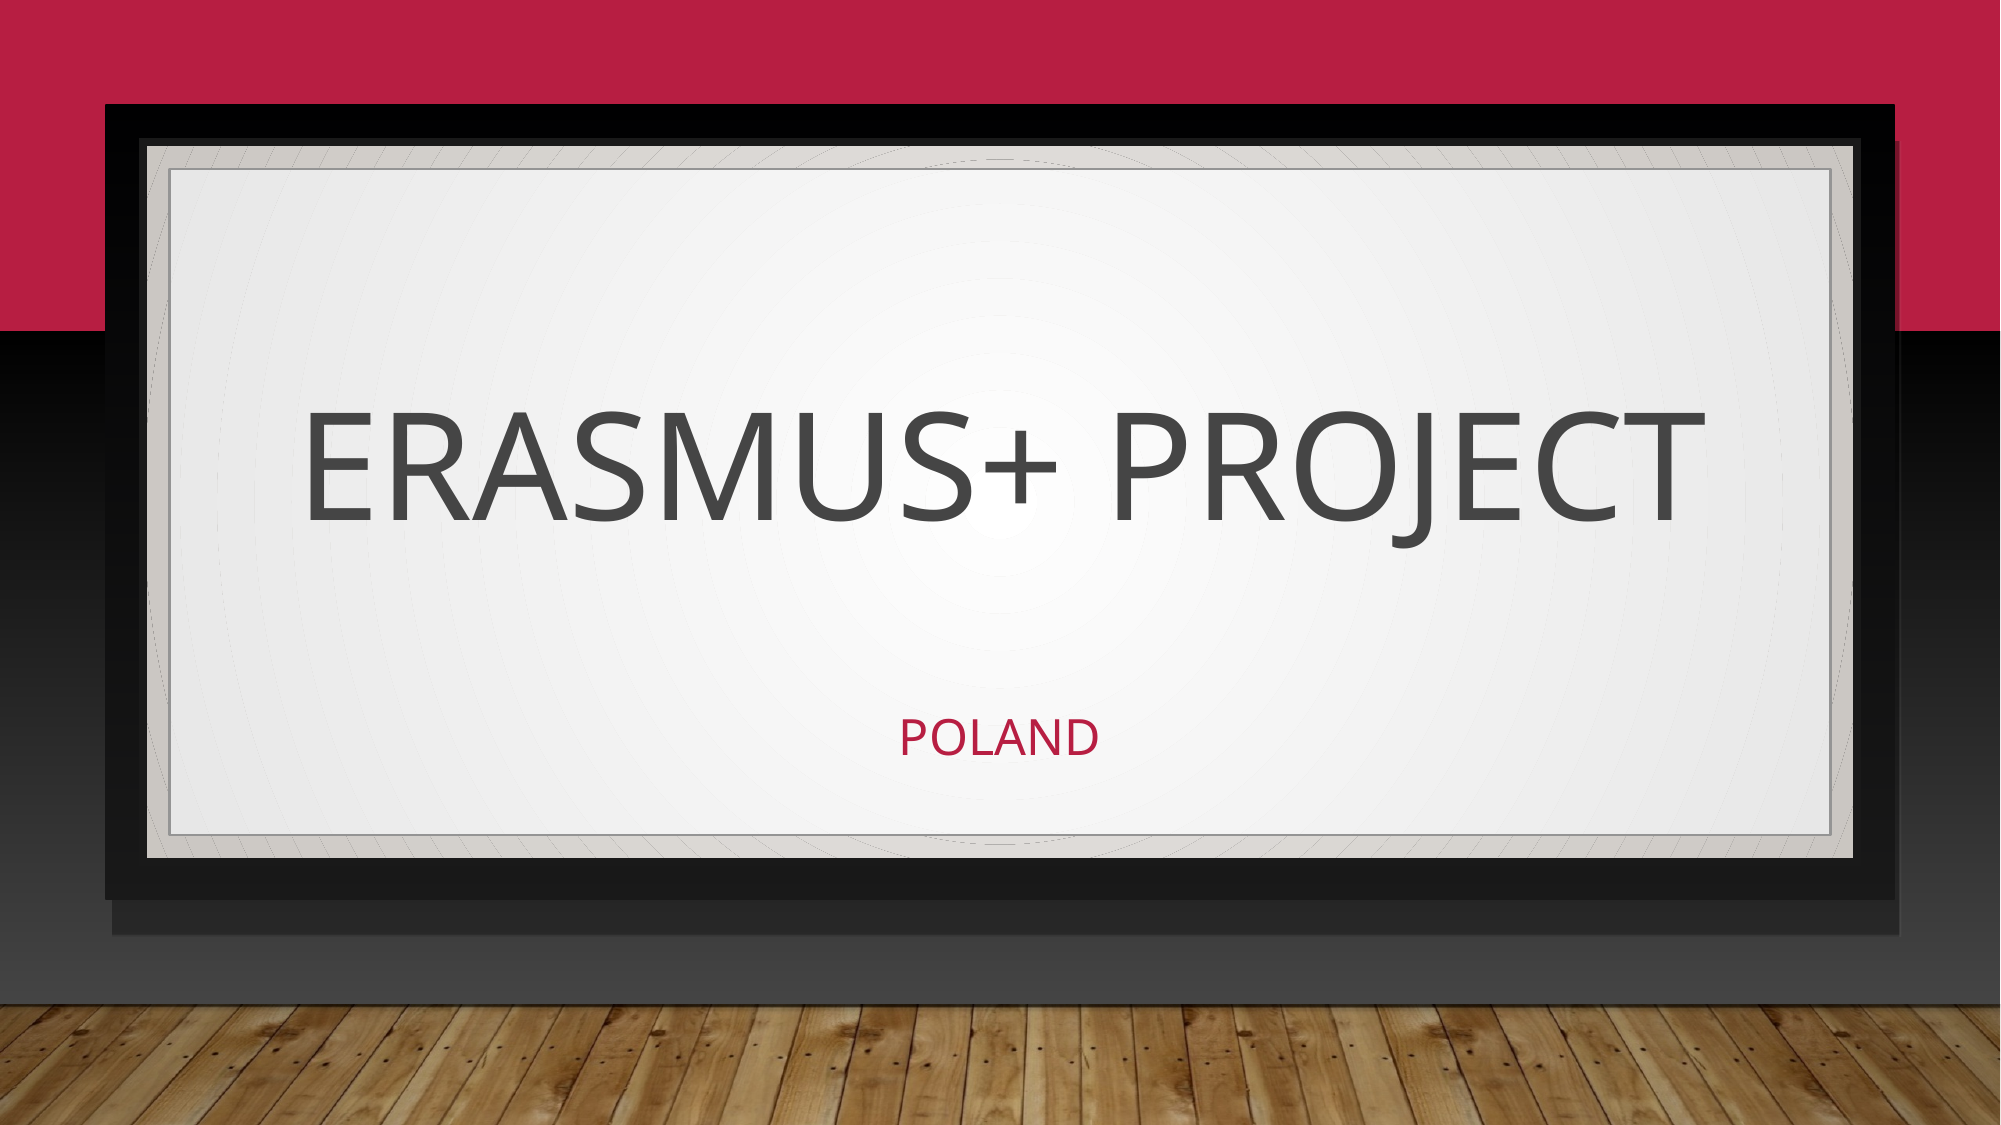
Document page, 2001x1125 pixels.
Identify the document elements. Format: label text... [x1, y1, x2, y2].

title ERASMUS+ PROJECT [255, 259, 1749, 677]
picture [0, 1005, 2000, 1125]
text_box [0, 0, 2000, 1004]
subtitle POLAND [251, 678, 1749, 801]
